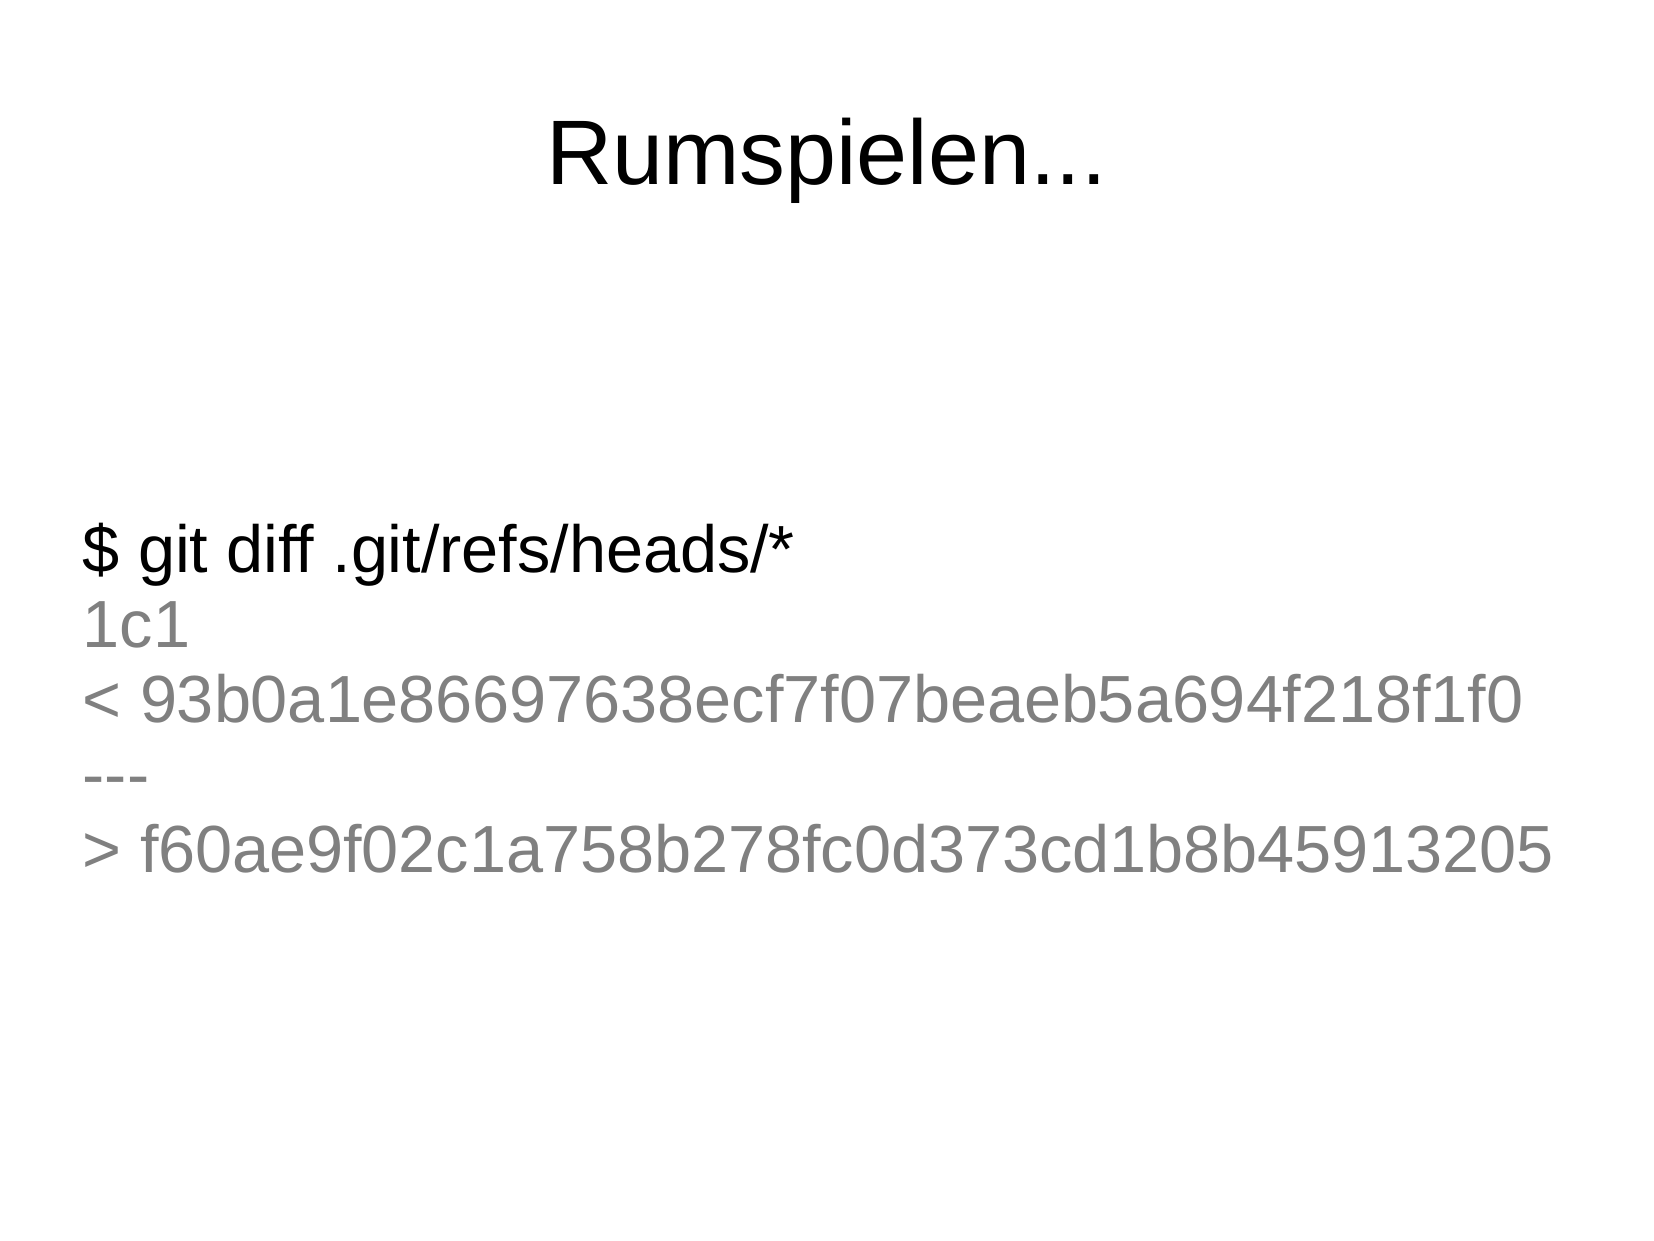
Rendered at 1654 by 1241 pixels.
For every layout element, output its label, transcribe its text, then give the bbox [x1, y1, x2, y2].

subtitle $ git diff .git/refs/heads/* 1c1 < 93b0a1e86697638ecf7f07beaeb5a694f218f1f0 --- > f60ae9f02c1a758b278fc0d373cd1b8b45913205 [82, 297, 1571, 1102]
title Rumspielen... [82, 56, 1571, 250]
